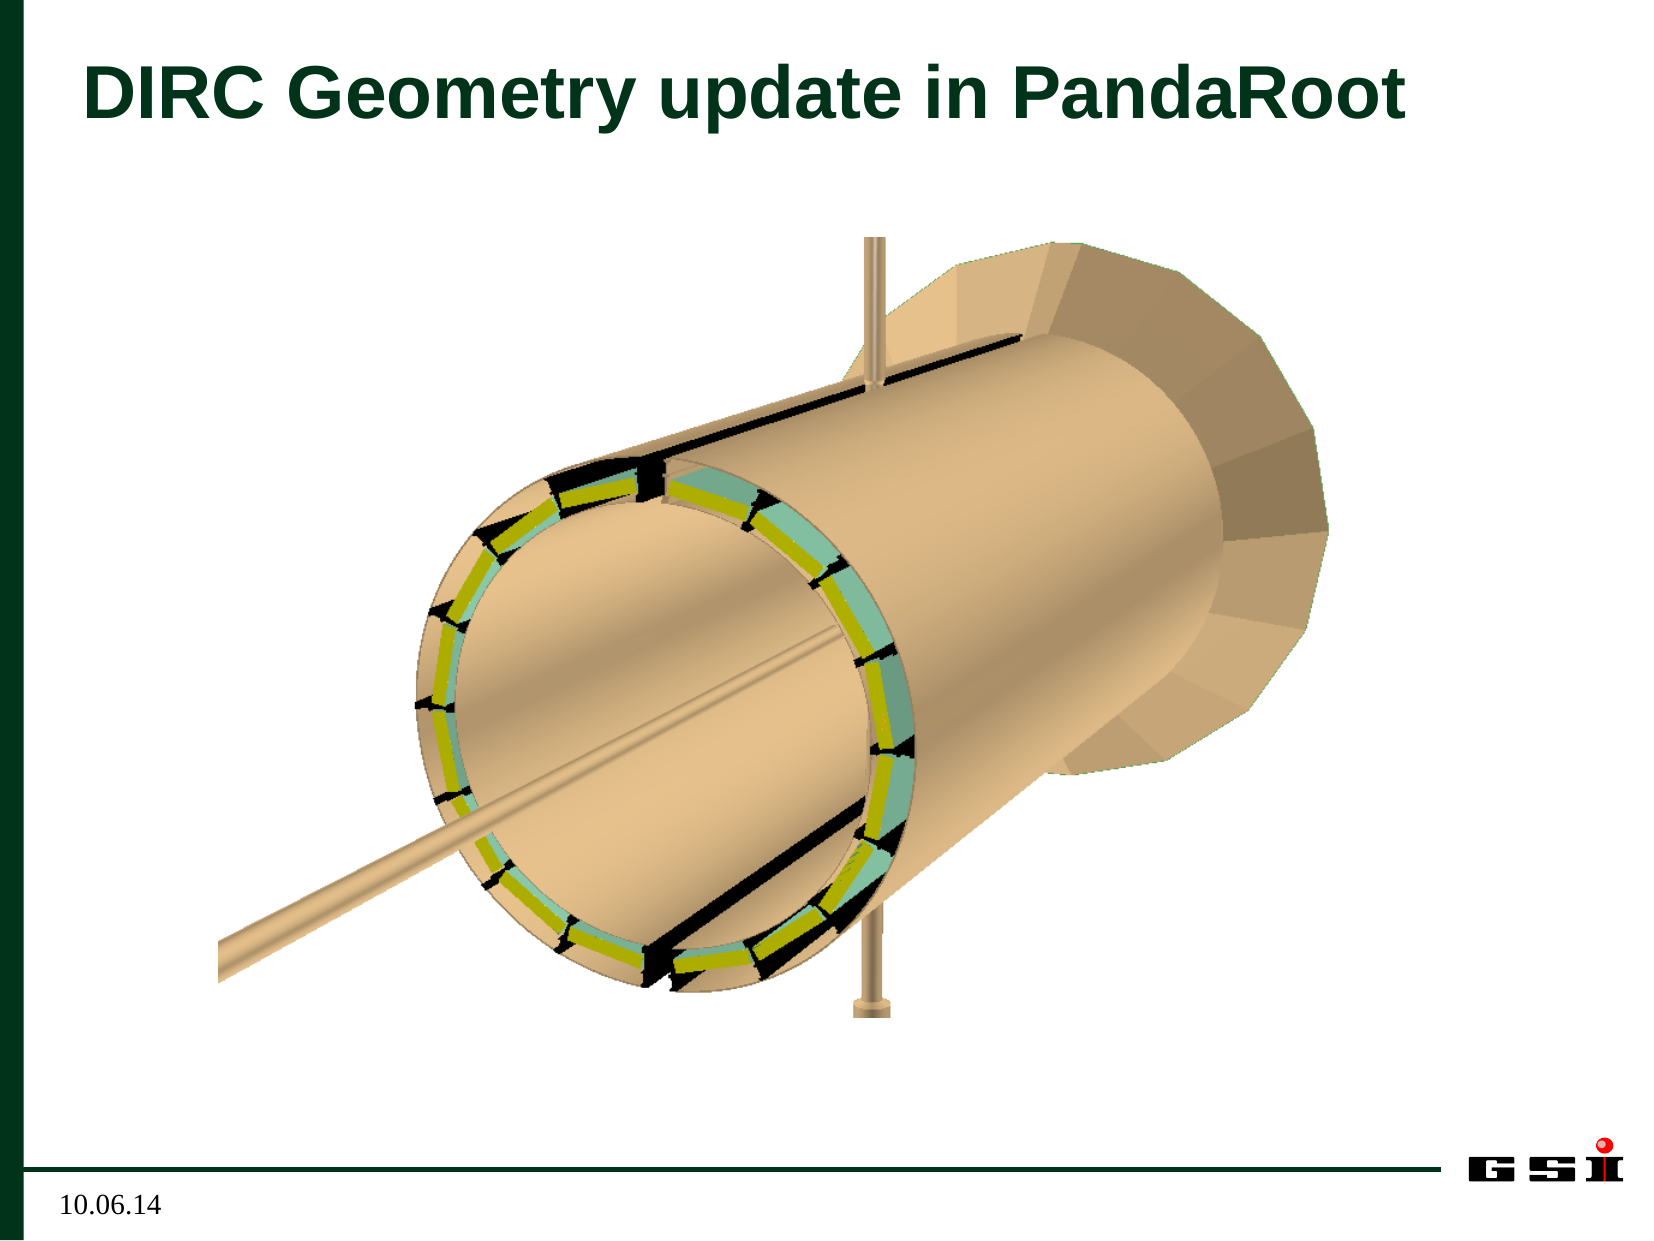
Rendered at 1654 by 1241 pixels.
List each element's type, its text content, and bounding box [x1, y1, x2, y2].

title DIRC Geometry update in PandaRoot [82, 23, 1571, 162]
picture [1464, 1132, 1626, 1193]
picture [218, 237, 1419, 1018]
